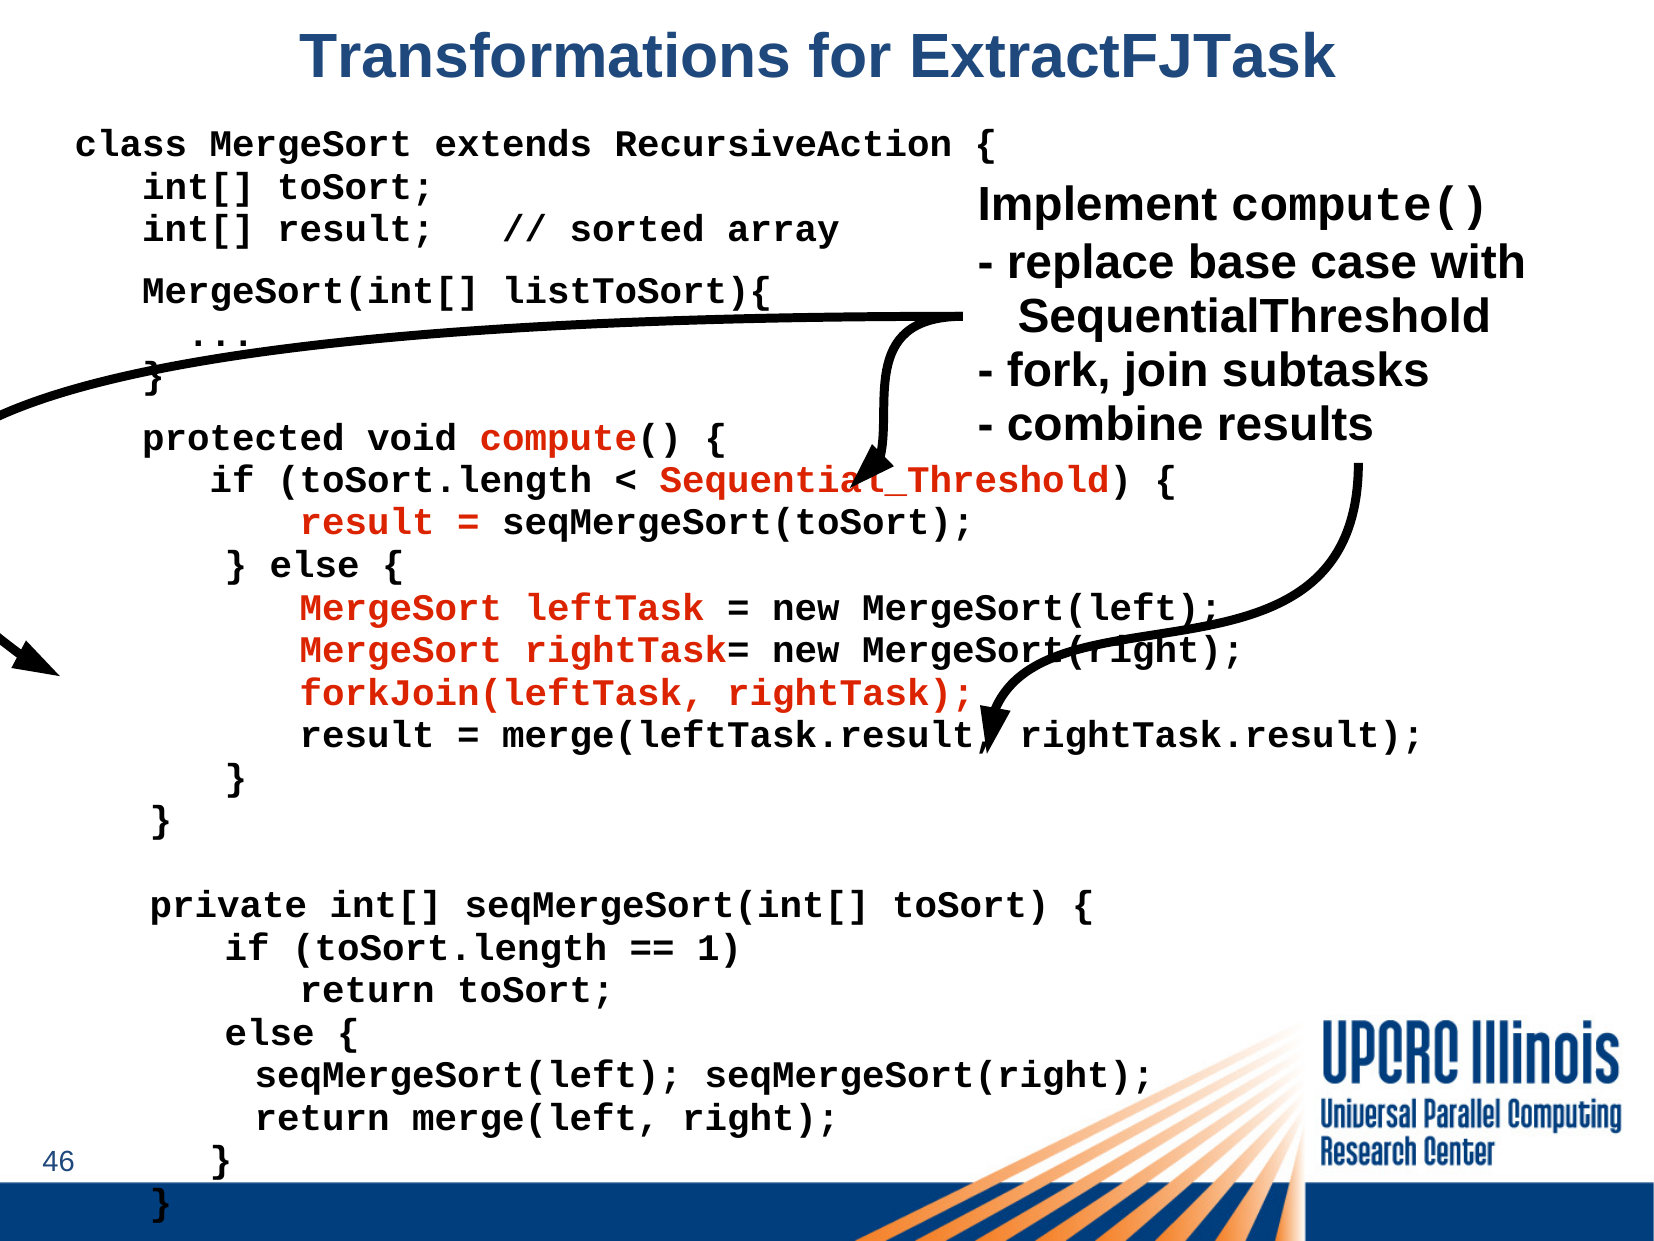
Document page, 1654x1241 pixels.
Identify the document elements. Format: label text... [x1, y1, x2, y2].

title Transformations for ExtractFJTask [82, 0, 1571, 163]
text_box class MergeSort extends RecursiveAction { int[] toSort; int[] result; // sorted array MergeSort(int[] listToSort){ ... } protected void compute() { if (toSort.length < Sequential_Threshold) { result = seqMergeSort(toSort); } else { MergeSort leftTask = new MergeSort(left); MergeSort rightTask= new MergeSort(right); forkJoin(leftTask, rightTask); result = merge(leftTask.result, rightTask.result); } } private int[] seqMergeSort(int[] toSort) { if (toSort.length == 1) return toSort; else { seqMergeSort(left); seqMergeSort(right); return merge(left, right); } } [59, 118, 1500, 388]
picture [0, 1005, 1654, 1241]
text_box class MergeSort extends RecursiveAction { int[] toSort; int[] result; // sorted array MergeSort(int[] listToSort){ ... } protected void compute() { if (toSort.length < Sequential_Threshold) { result = seqMergeSort(toSort); } else { MergeSort leftTask = new MergeSort(left); MergeSort rightTask= new MergeSort(right); forkJoin(leftTask, rightTask); result = merge(leftTask.result, rightTask.result); } } private int[] seqMergeSort(int[] toSort) { if (toSort.length == 1) return toSort; else { seqMergeSort(left); seqMergeSort(right); return merge(left, right); } } [59, 321, 1500, 1235]
text_box Implement compute() - replace base case with SequentialThreshold - fork, join subtasks - combine results [962, 169, 1654, 463]
